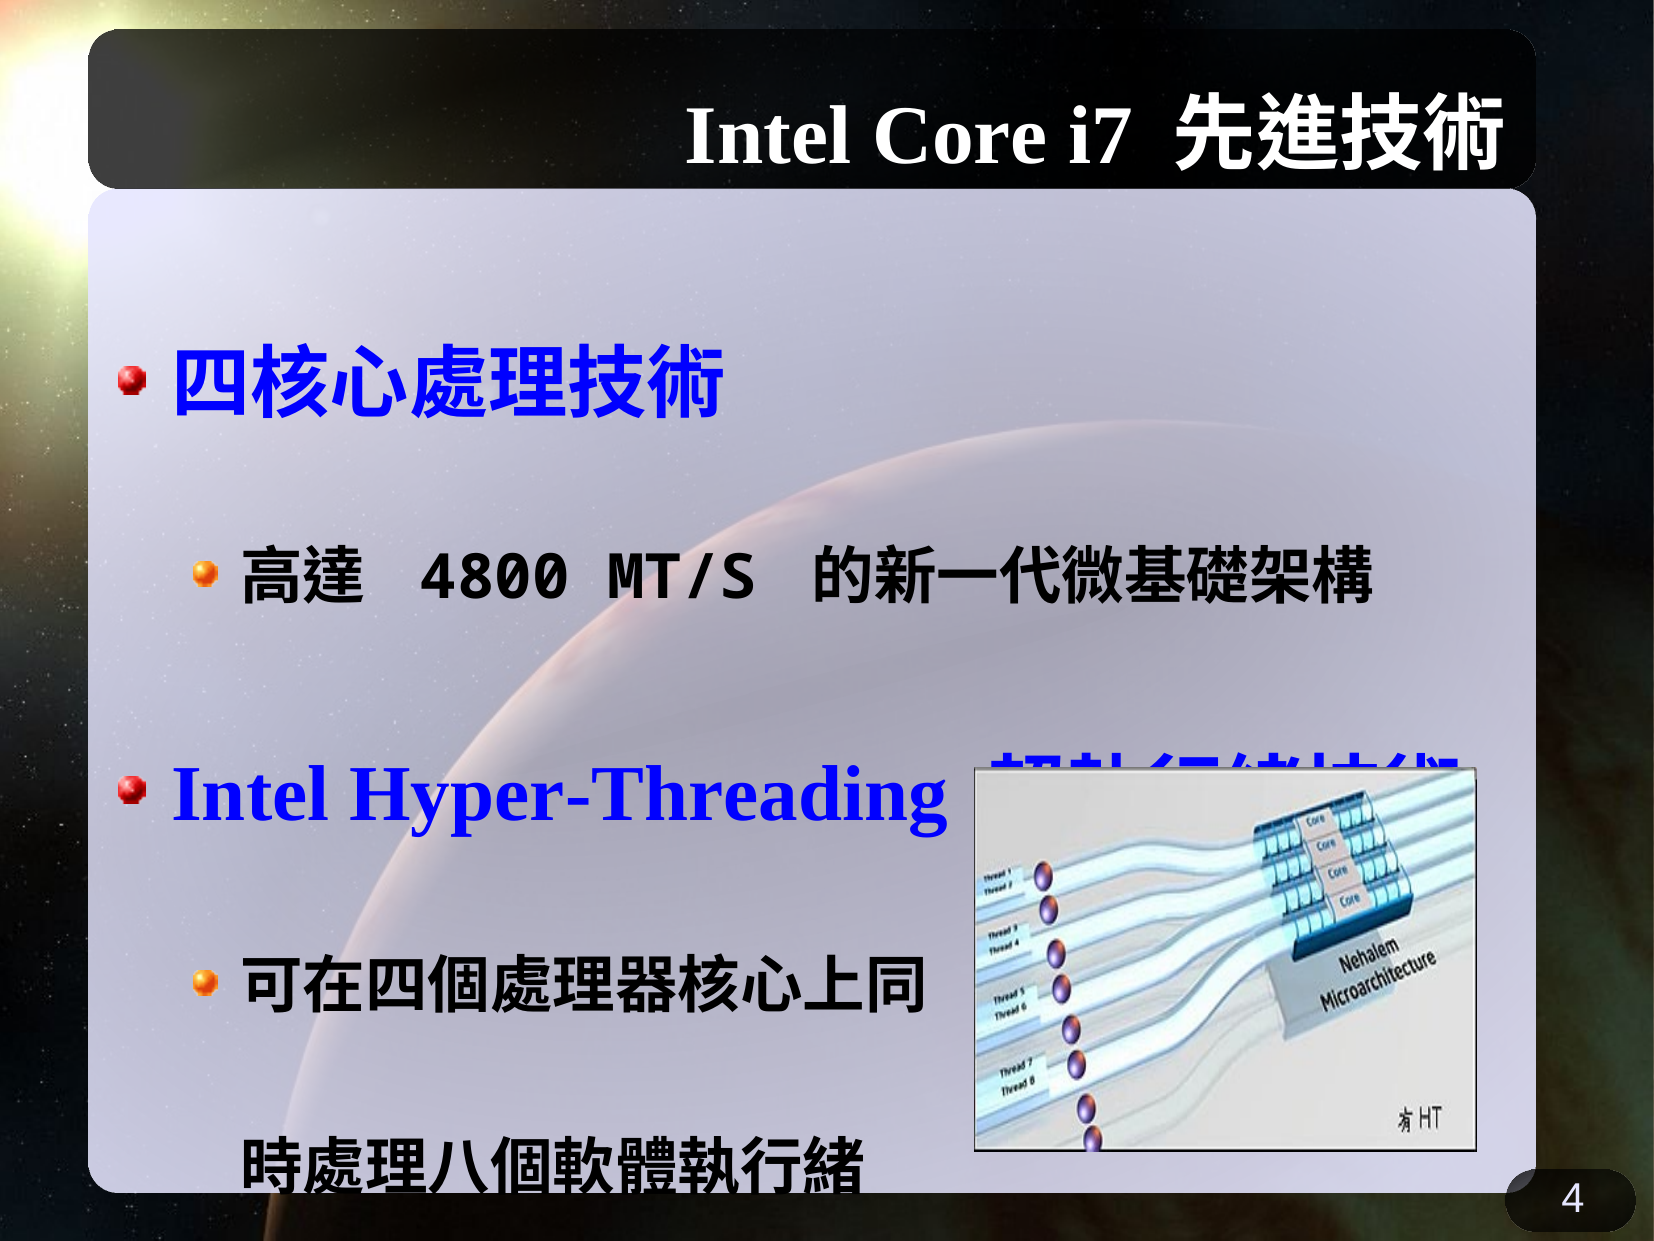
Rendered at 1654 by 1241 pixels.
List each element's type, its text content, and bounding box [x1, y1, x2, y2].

list 四核心處理技術 高達 4800 MT/S 的新一代微基礎架構 Intel Hyper-Threading 超執行緒技術 可在四個處理器核心上同 時處理八個軟體執行緒 [118, 218, 1477, 1164]
title Intel Core i7 先進技術 [118, 0, 1506, 229]
picture [0, 0, 1654, 1241]
picture [974, 767, 1477, 1152]
